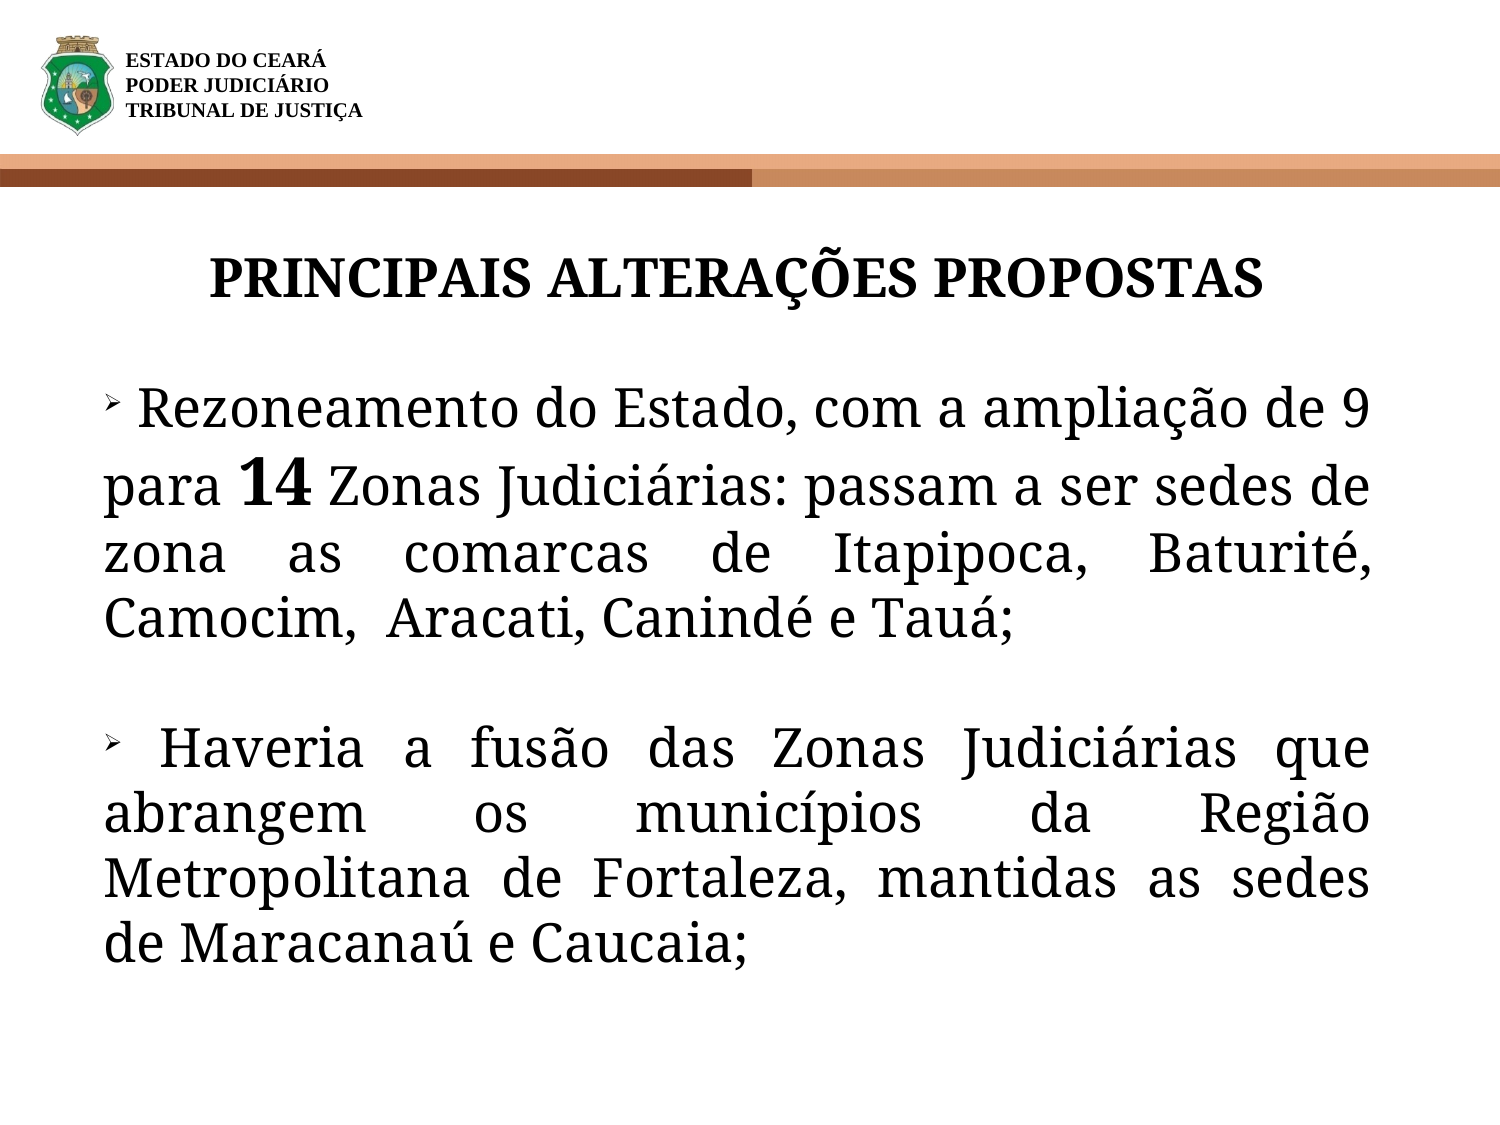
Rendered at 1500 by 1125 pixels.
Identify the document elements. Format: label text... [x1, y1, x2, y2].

text_box PRINCIPAIS ALTERAÇÕES PROPOSTAS Rezoneamento do Estado, com a ampliação de 9 para 14 Zonas Judiciárias: passam a ser sedes de zona as comarcas de Itapipoca, Baturité, Camocim, Aracati, Canindé e Tauá; Haveria a fusão das Zonas Judiciárias que abrangem os municípios da Região Metropolitana de Fortaleza, mantidas as sedes de Maracanaú e Caucaia; [88, 236, 1388, 752]
picture [37, 35, 118, 136]
picture [0, 154, 1500, 187]
